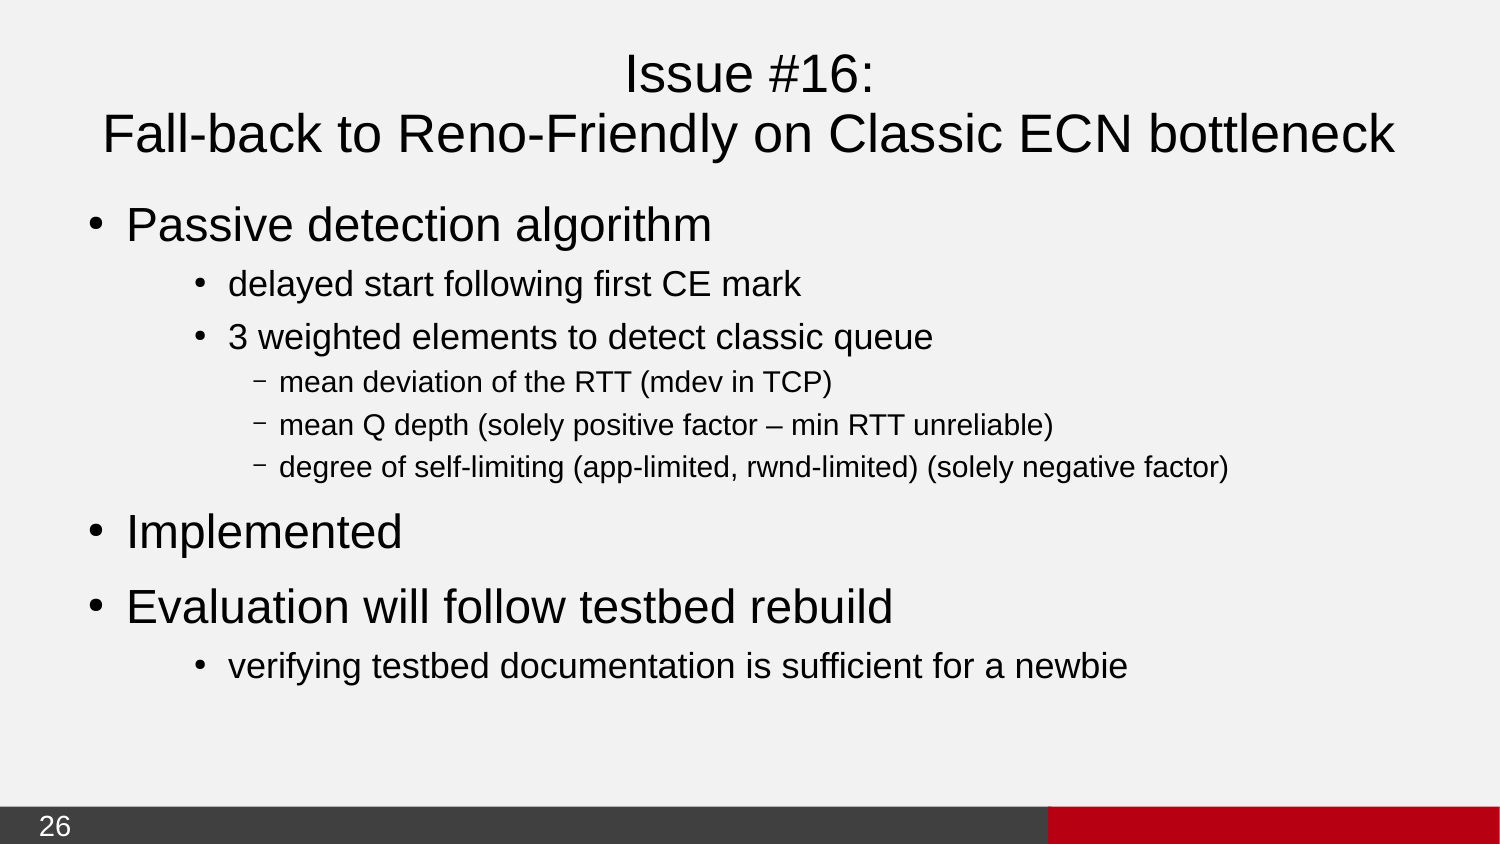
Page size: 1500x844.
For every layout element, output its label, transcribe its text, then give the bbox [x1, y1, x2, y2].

title Issue #16: Fall-back to Reno-Friendly on Classic ECN bottleneck [75, 33, 1425, 175]
list Passive detection algorithm delayed start following first CE mark 3 weighted elements to detect classic queue mean deviation of the RTT (mdev in TCP) mean Q depth (solely positive factor – min RTT unreliable) degree of self-limiting (app-limited, rwnd-limited) (solely negative factor) Implemented Evaluation will follow testbed rebuild verifying testbed documentation is sufficient for a newbie [75, 197, 1425, 687]
